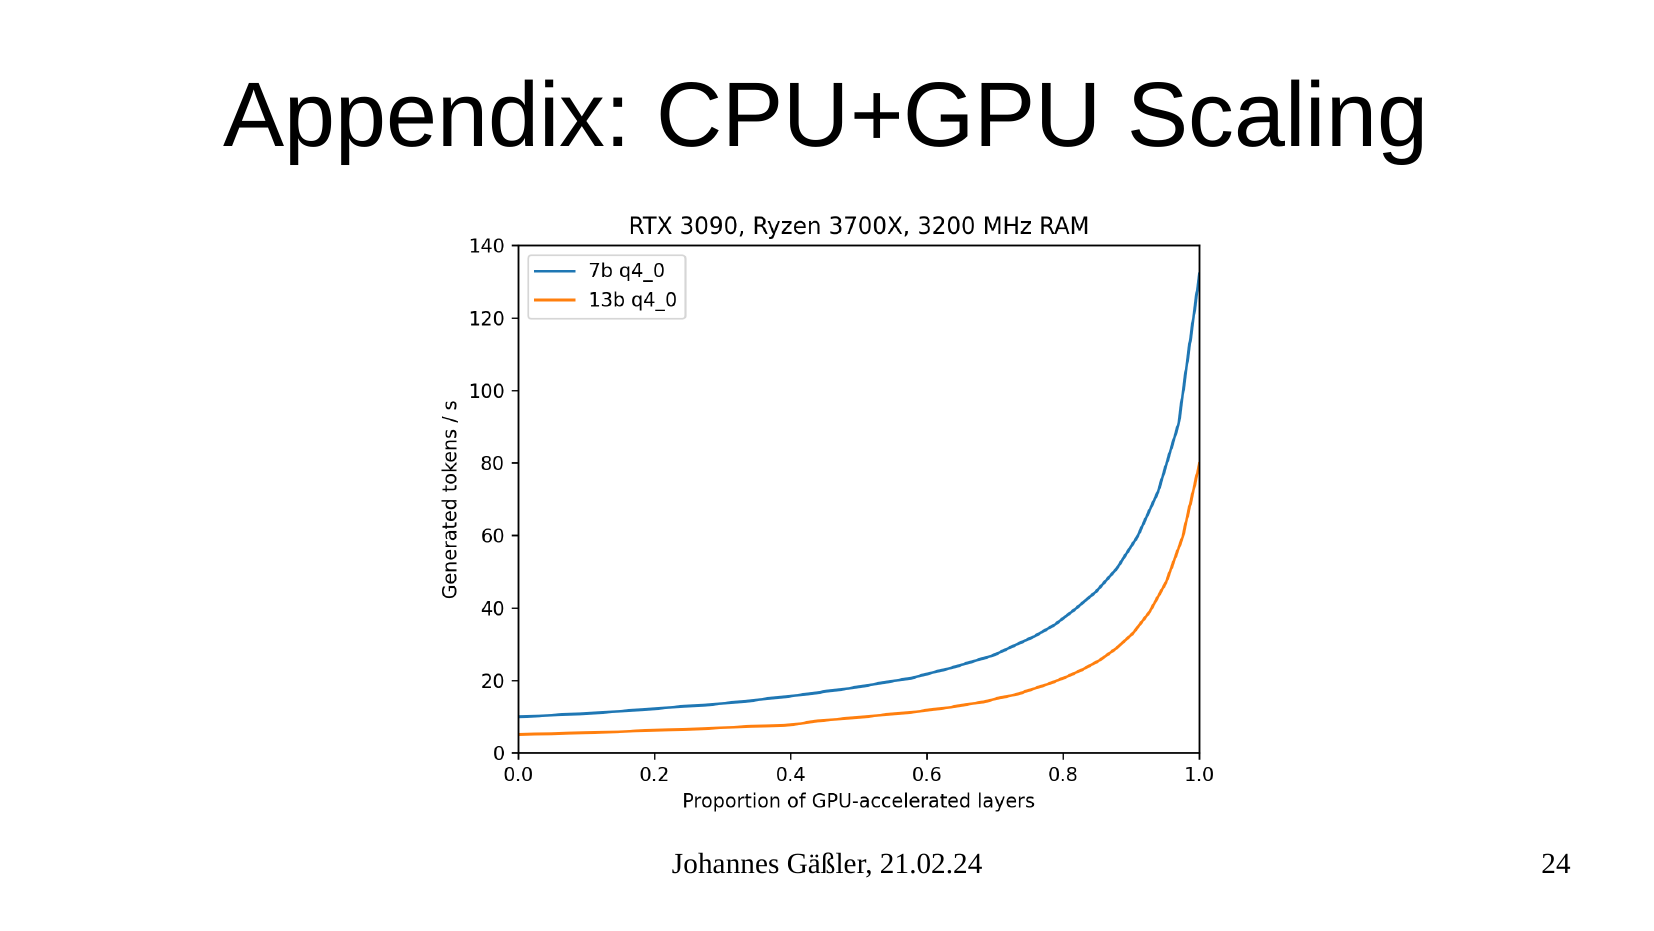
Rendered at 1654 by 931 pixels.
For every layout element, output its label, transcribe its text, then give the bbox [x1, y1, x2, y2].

title Appendix: CPU+GPU Scaling [82, 37, 1571, 193]
picture [408, 166, 1287, 825]
